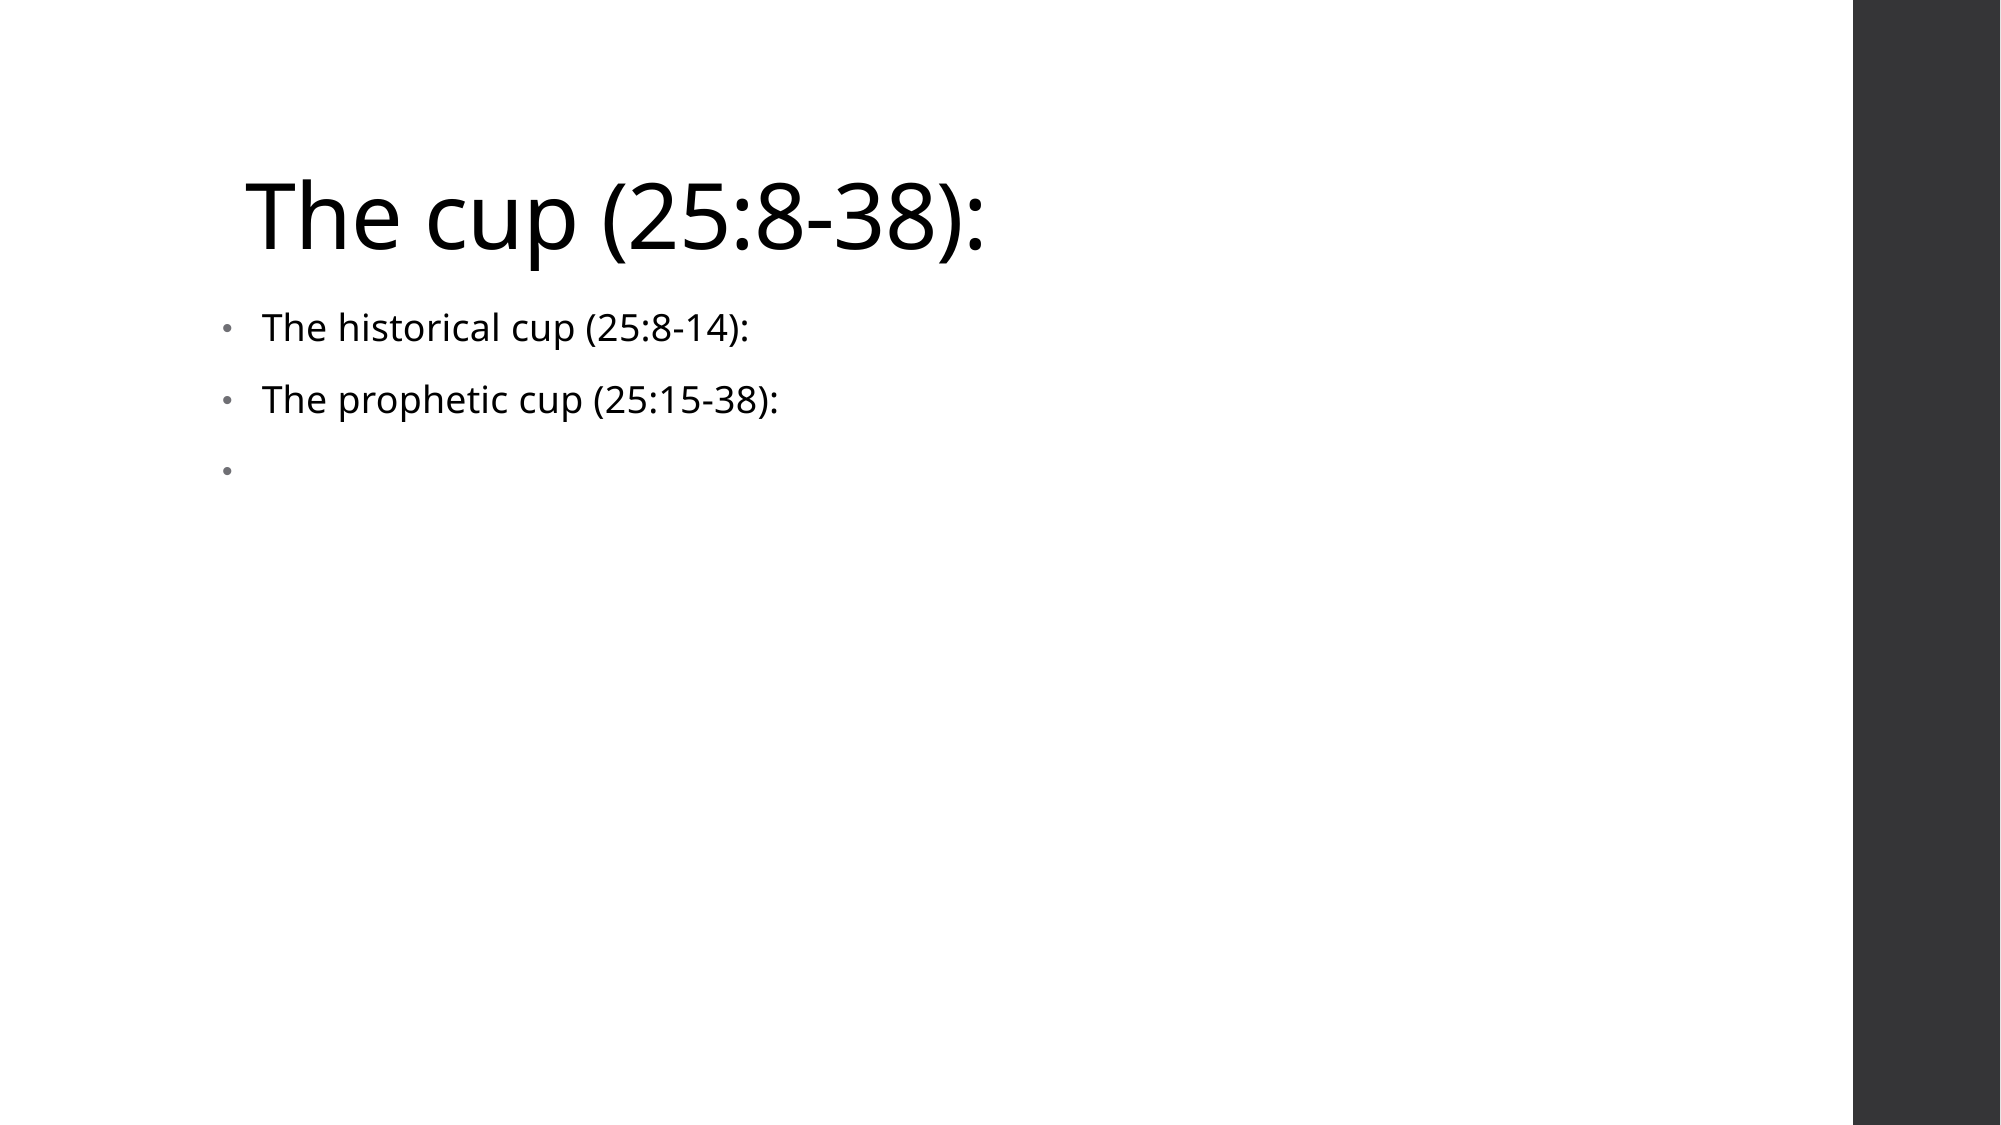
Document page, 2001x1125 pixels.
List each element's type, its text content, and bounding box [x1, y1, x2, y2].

title The cup (25:8-38): [206, 60, 1797, 278]
list The historical cup (25:8-14): The prophetic cup (25:15-38): [206, 299, 1617, 1014]
